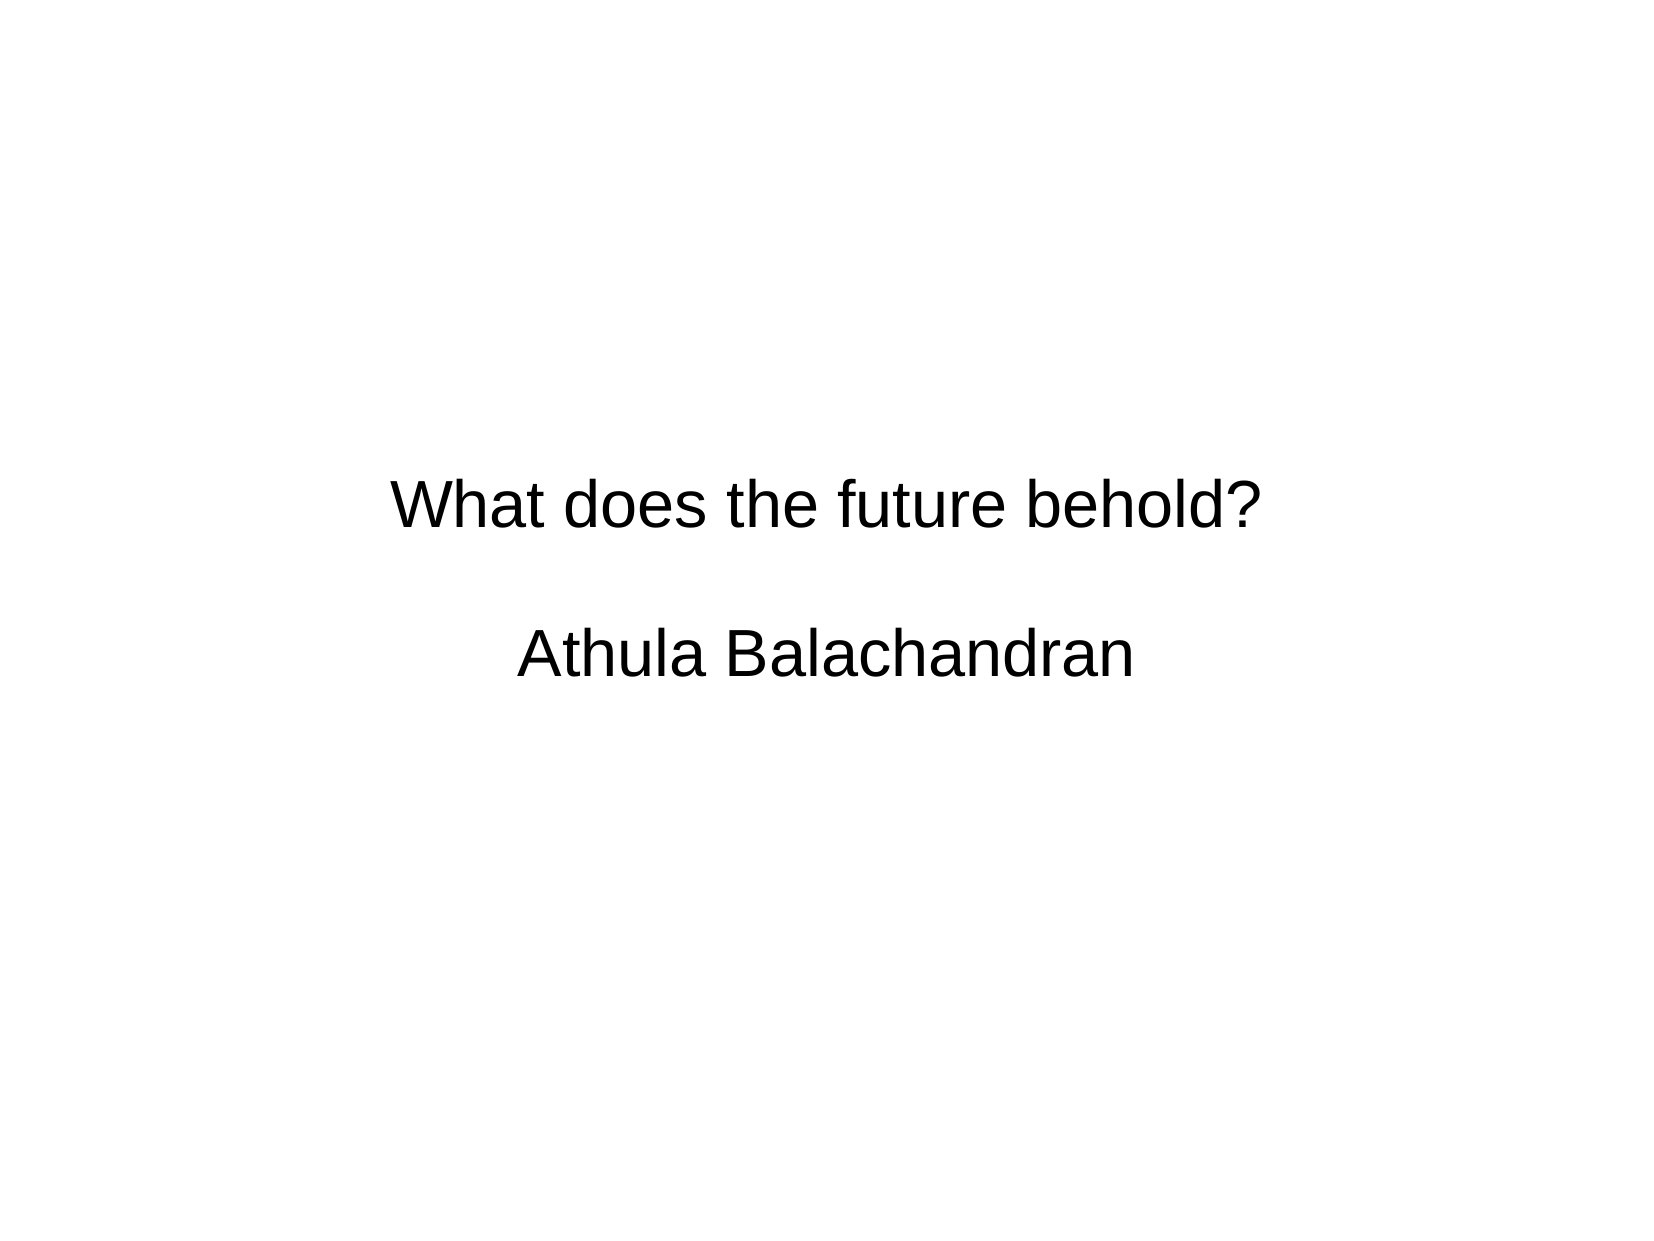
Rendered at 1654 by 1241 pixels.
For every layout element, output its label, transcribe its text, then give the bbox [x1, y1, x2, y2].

subtitle What does the future behold? Athula Balachandran [82, 49, 1571, 1109]
